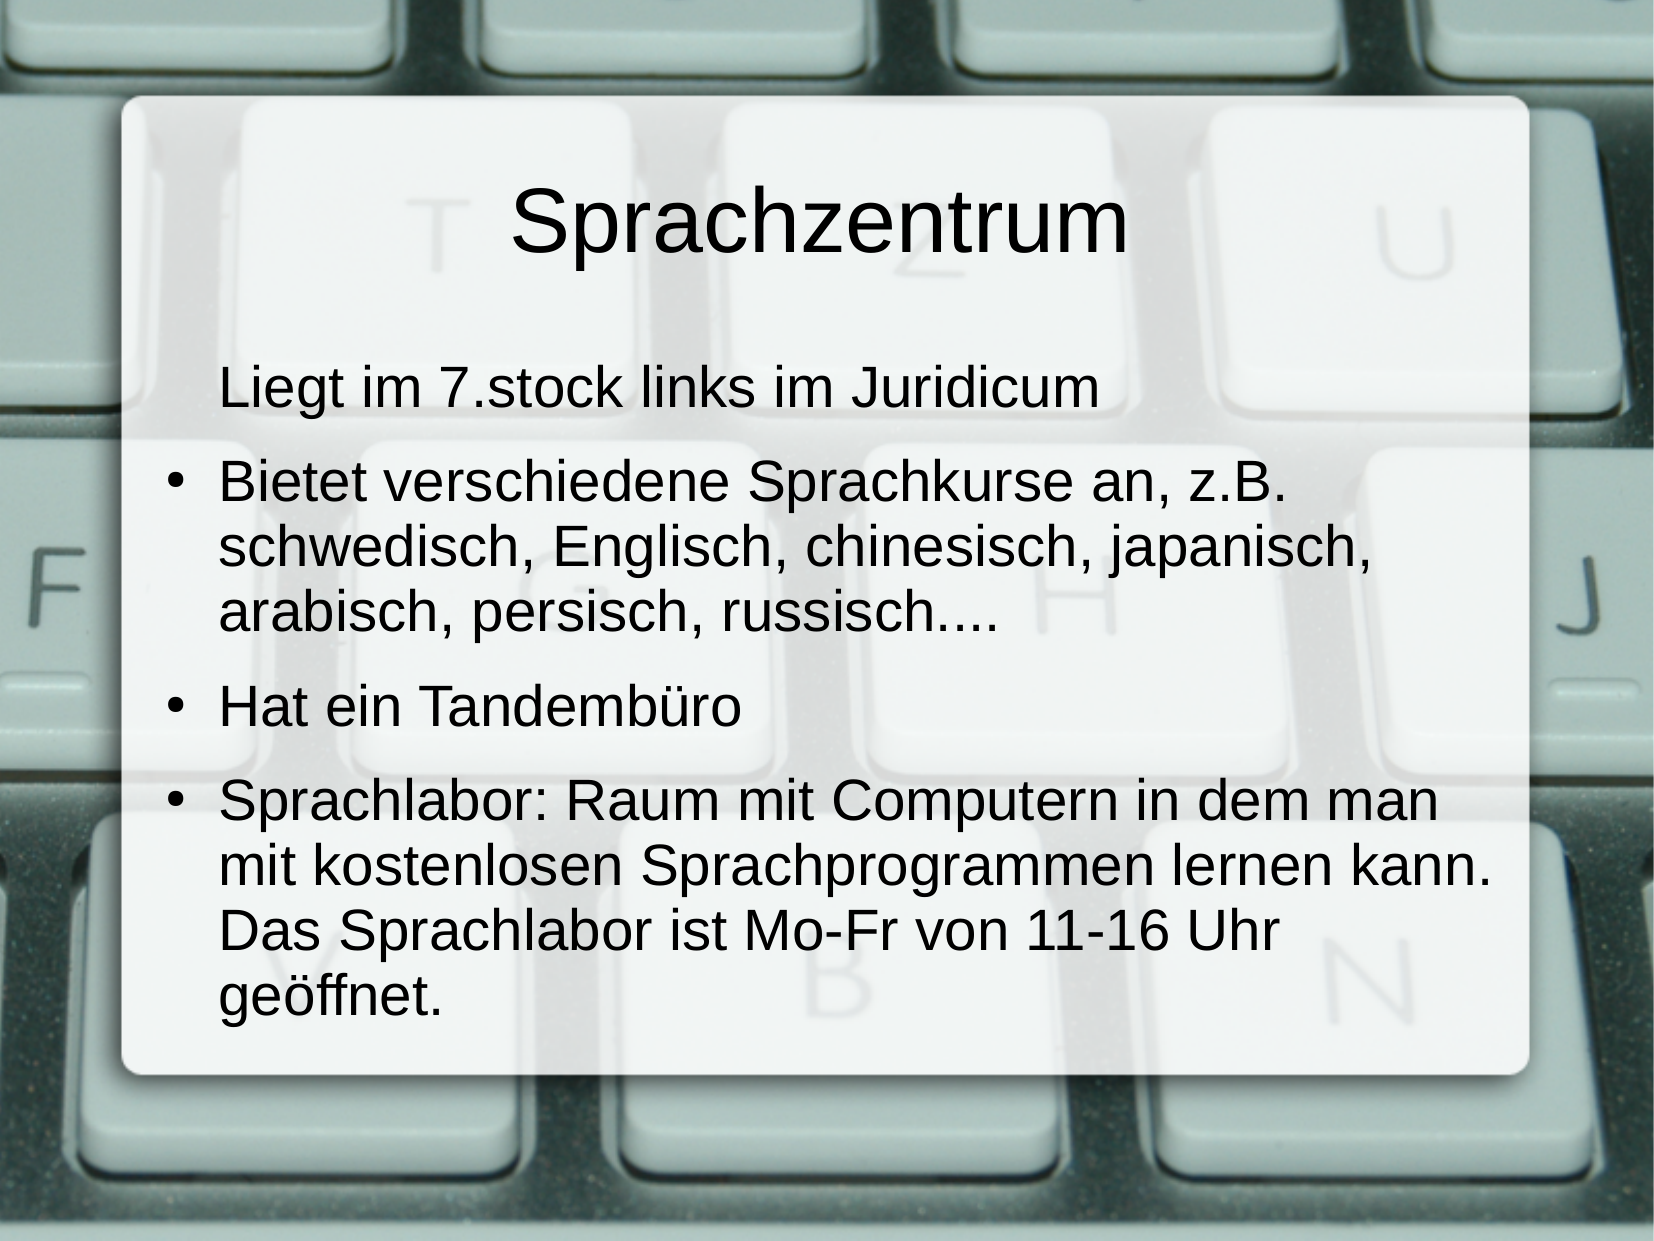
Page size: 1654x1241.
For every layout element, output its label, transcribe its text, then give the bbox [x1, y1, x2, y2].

picture [0, 0, 1654, 1241]
list Liegt im 7.stock links im Juridicum Bietet verschiedene Sprachkurse an, z.B. schwedisch, Englisch, chinesisch, japanisch, arabisch, persisch, russisch.... Hat ein Tandembüro Sprachlabor: Raum mit Computern in dem man mit kostenlosen Sprachprogrammen lernen kann. Das Sprachlabor ist Mo-Fr von 11-16 Uhr geöffnet. [147, 354, 1506, 1063]
title Sprachzentrum [135, 117, 1506, 325]
